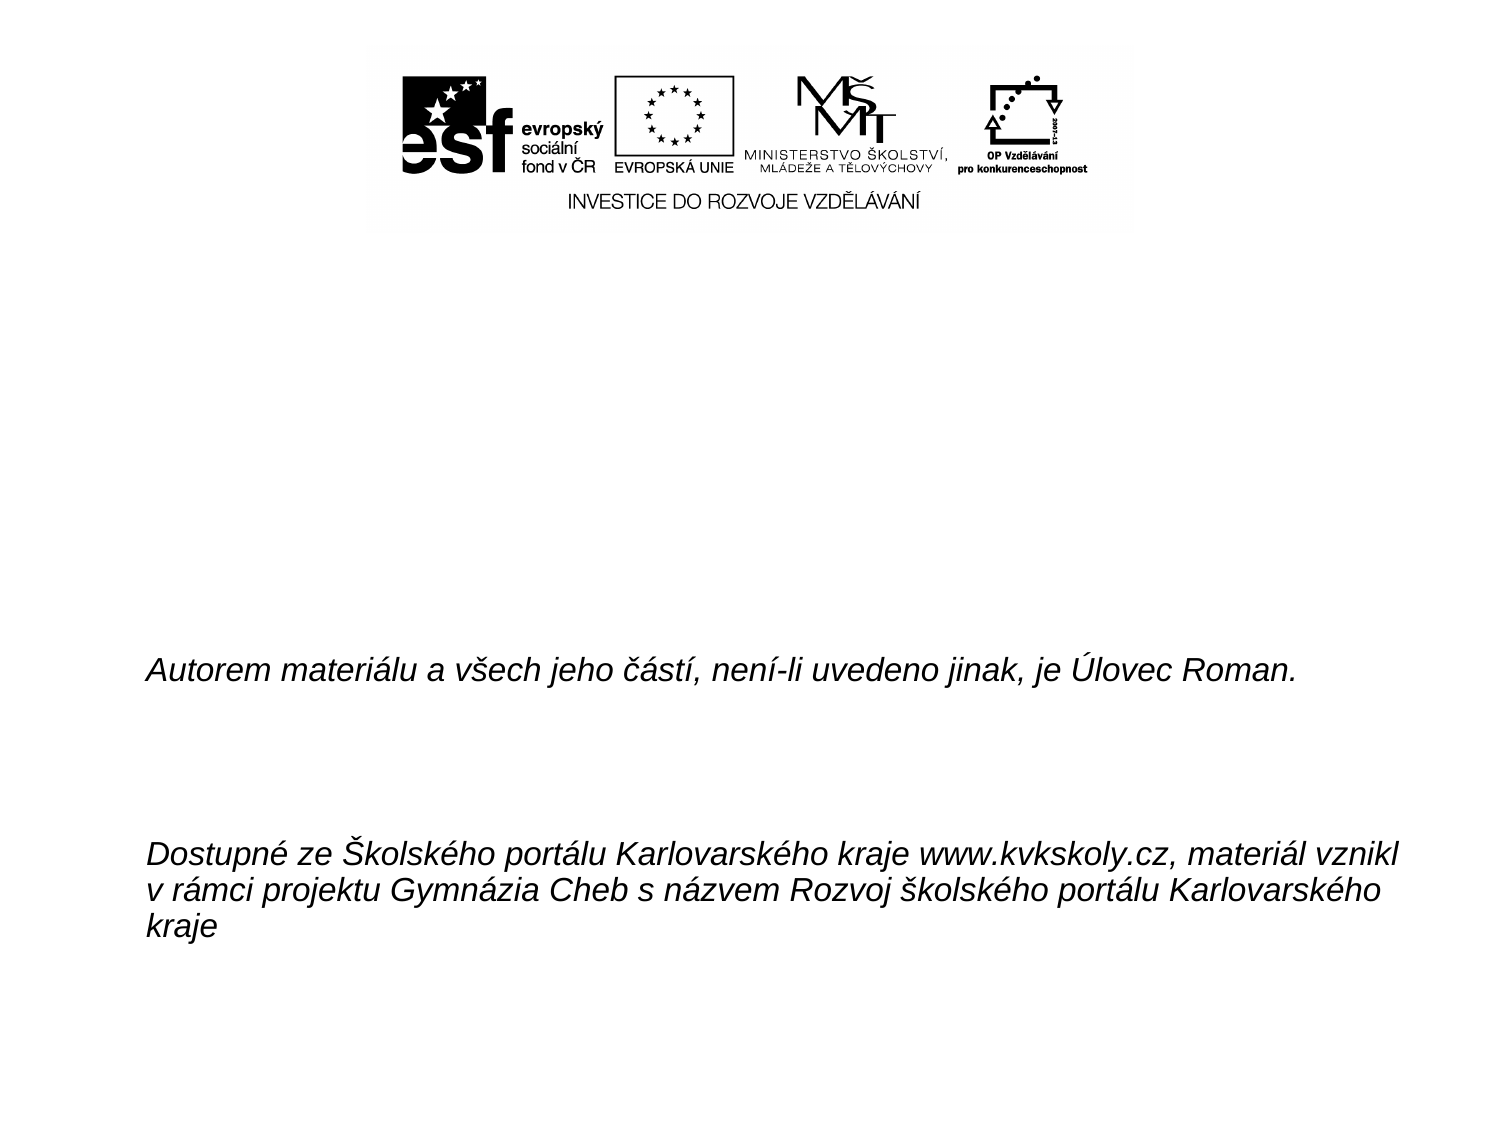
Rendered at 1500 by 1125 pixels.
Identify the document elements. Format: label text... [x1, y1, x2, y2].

text_box Autorem materiálu a všech jeho částí, není-li uvedeno jinak, je Úlovec Roman. Dostupné ze Školského portálu Karlovarského kraje www.kvkskoly.cz, materiál vznikl v rámci projektu Gymnázia Cheb s názvem Rozvoj školského portálu Karlovarského kraje [75, 262, 1426, 1005]
picture [366, 45, 1134, 233]
